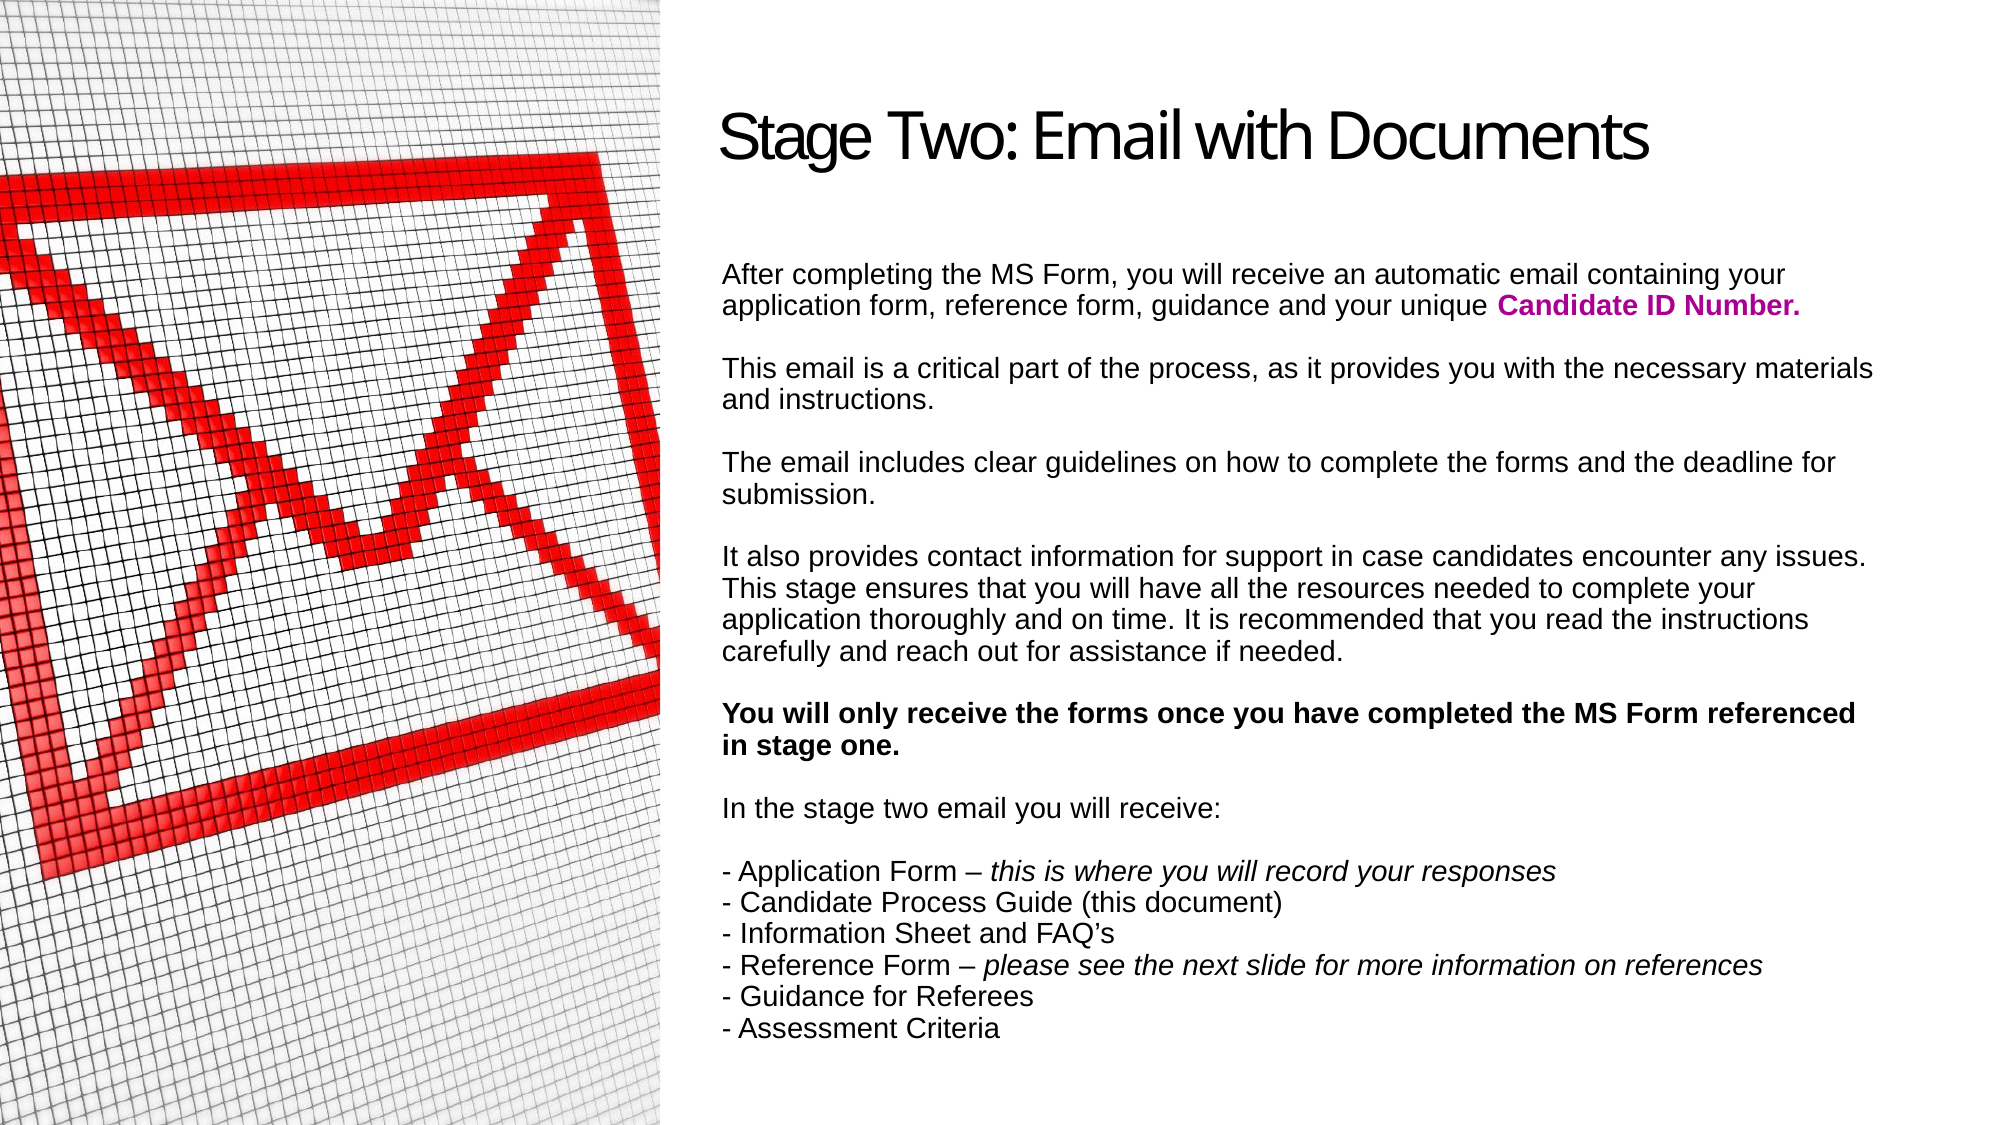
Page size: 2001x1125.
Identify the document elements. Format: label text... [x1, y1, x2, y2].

text_box After completing the MS Form, you will receive an automatic email containing your application form, reference form, guidance and your unique Candidate ID Number. This email is a critical part of the process, as it provides you with the necessary materials and instructions. The email includes clear guidelines on how to complete the forms and the deadline for submission. It also provides contact information for support in case candidates encounter any issues. This stage ensures that you will have all the resources needed to complete your application thoroughly and on time. It is recommended that you read the instructions carefully and reach out for assistance if needed. You will only receive the forms once you have completed the MS Form referenced in stage one. In the stage two email you will receive: - Application Form – this is where you will record your responses - Candidate Process Guide (this document) - Information Sheet and FAQ’s - Reference Form – please see the next slide for more information on references - Guidance for Referees - Assessment Criteria [706, 251, 1893, 1065]
title Stage Two: Email with Documents [702, 100, 1893, 252]
picture [0, 0, 661, 1125]
